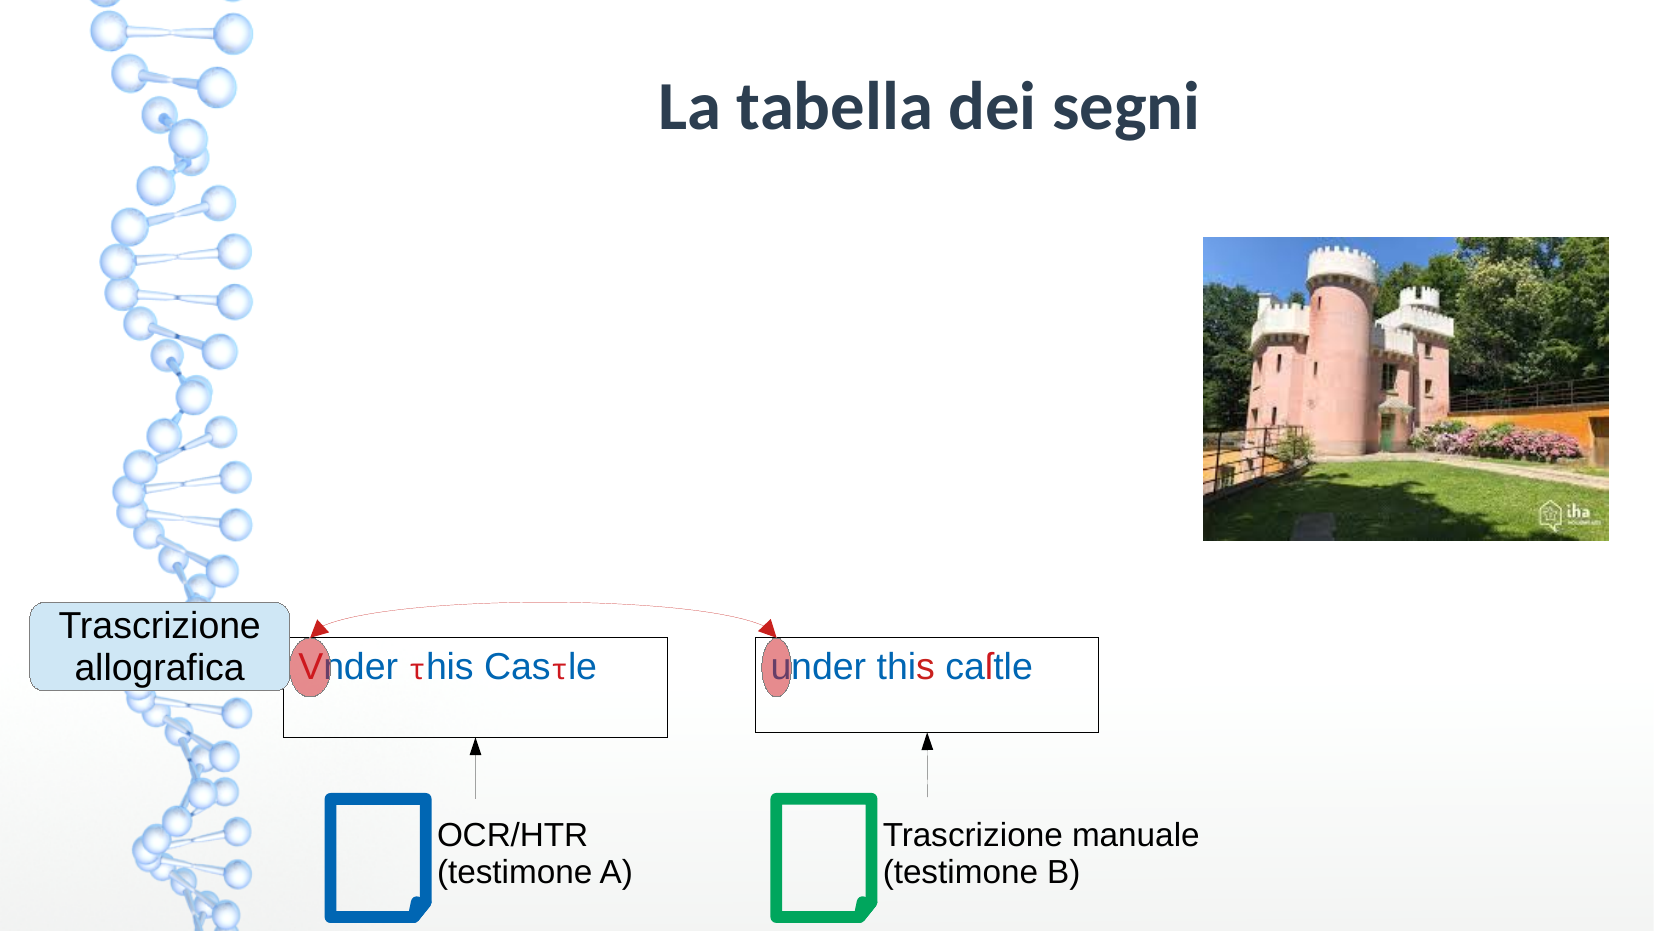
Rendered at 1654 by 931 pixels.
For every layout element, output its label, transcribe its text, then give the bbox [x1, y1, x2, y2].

text_box Vnder τhis Casτle [283, 637, 668, 738]
text_box OCR/HTR (testimone A) [432, 809, 648, 898]
picture [0, 0, 1654, 931]
text_box [290, 637, 331, 697]
title La tabella dei segni [265, 35, 1595, 189]
text_box Trascrizione allografica [29, 602, 290, 691]
text_box [761, 637, 792, 697]
text_box under this caſtle [755, 637, 1099, 733]
text_box Trascrizione manuale (testimone B) [868, 809, 1216, 918]
